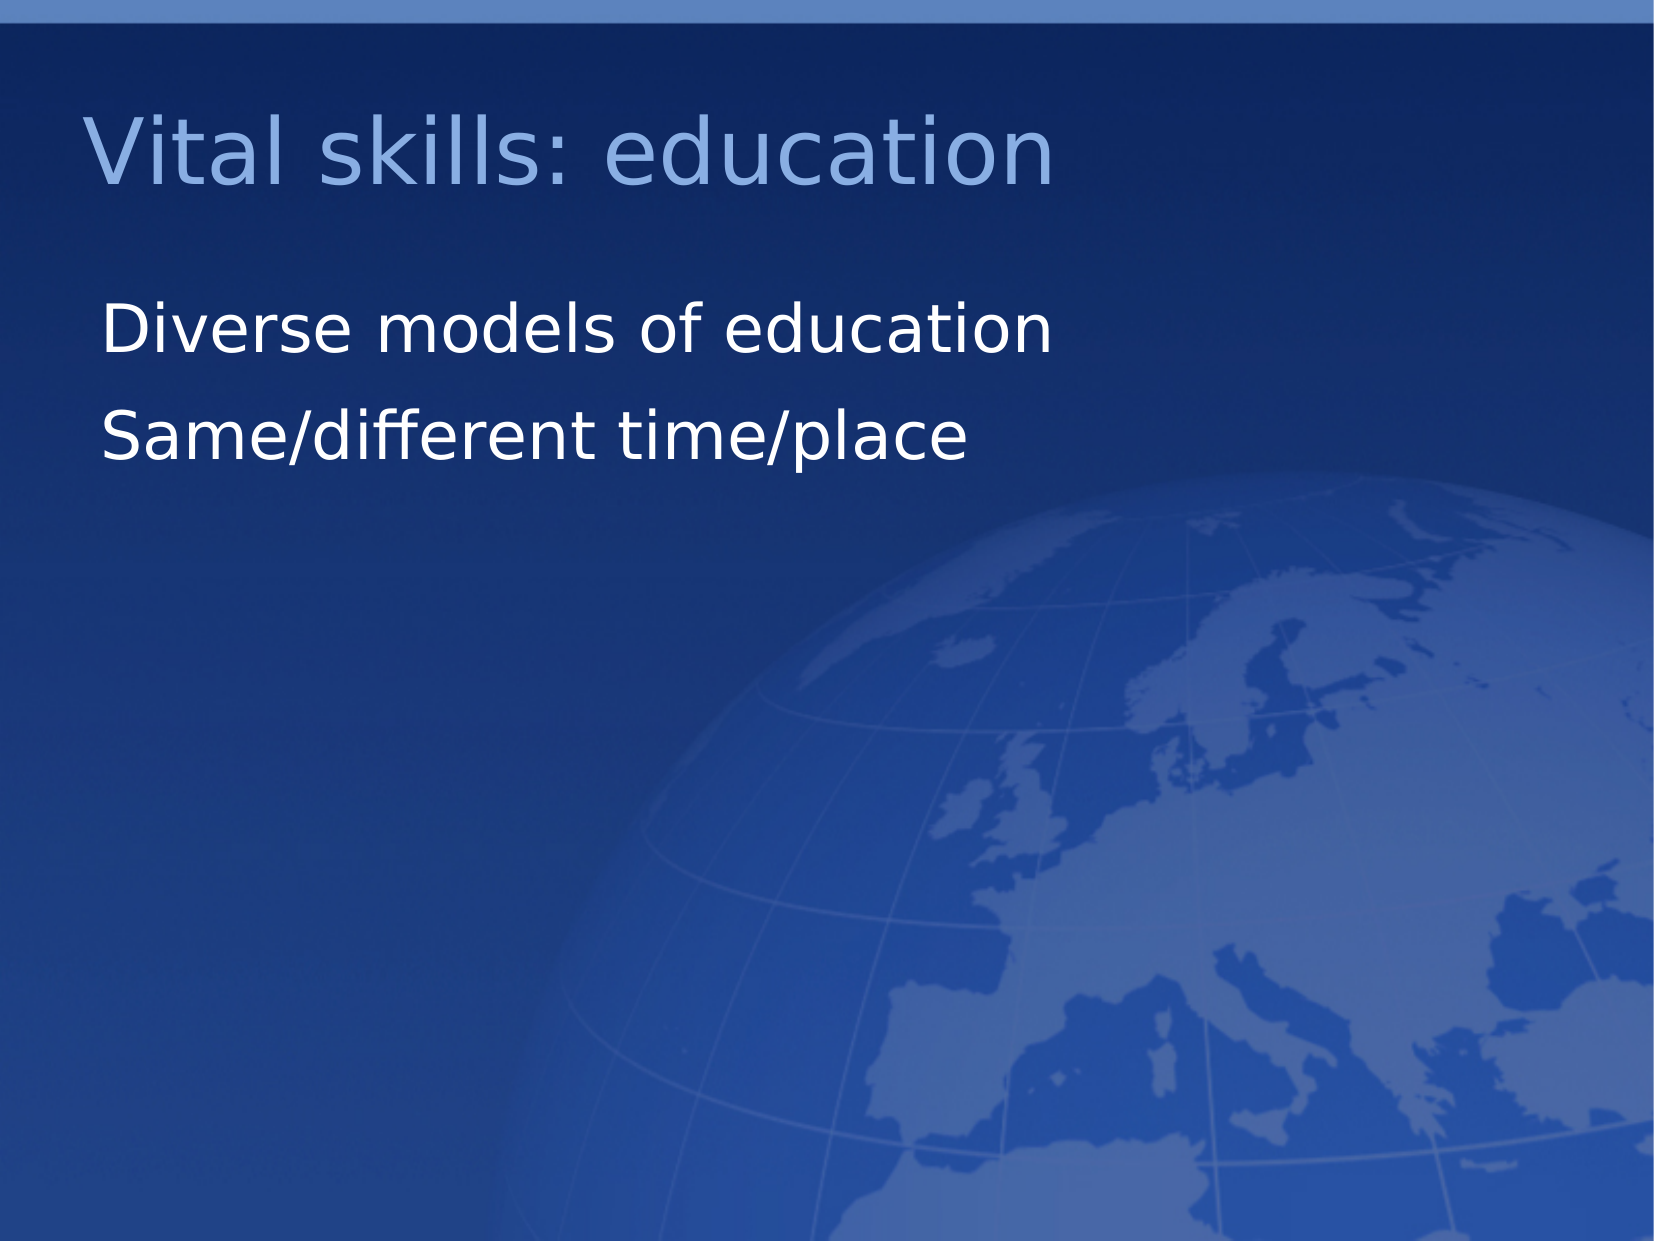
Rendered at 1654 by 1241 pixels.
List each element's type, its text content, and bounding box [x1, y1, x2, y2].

picture [0, 0, 1654, 1241]
title Vital skills: education [82, 56, 1571, 250]
list Diverse models of education Same/different time/place [82, 290, 1571, 1094]
